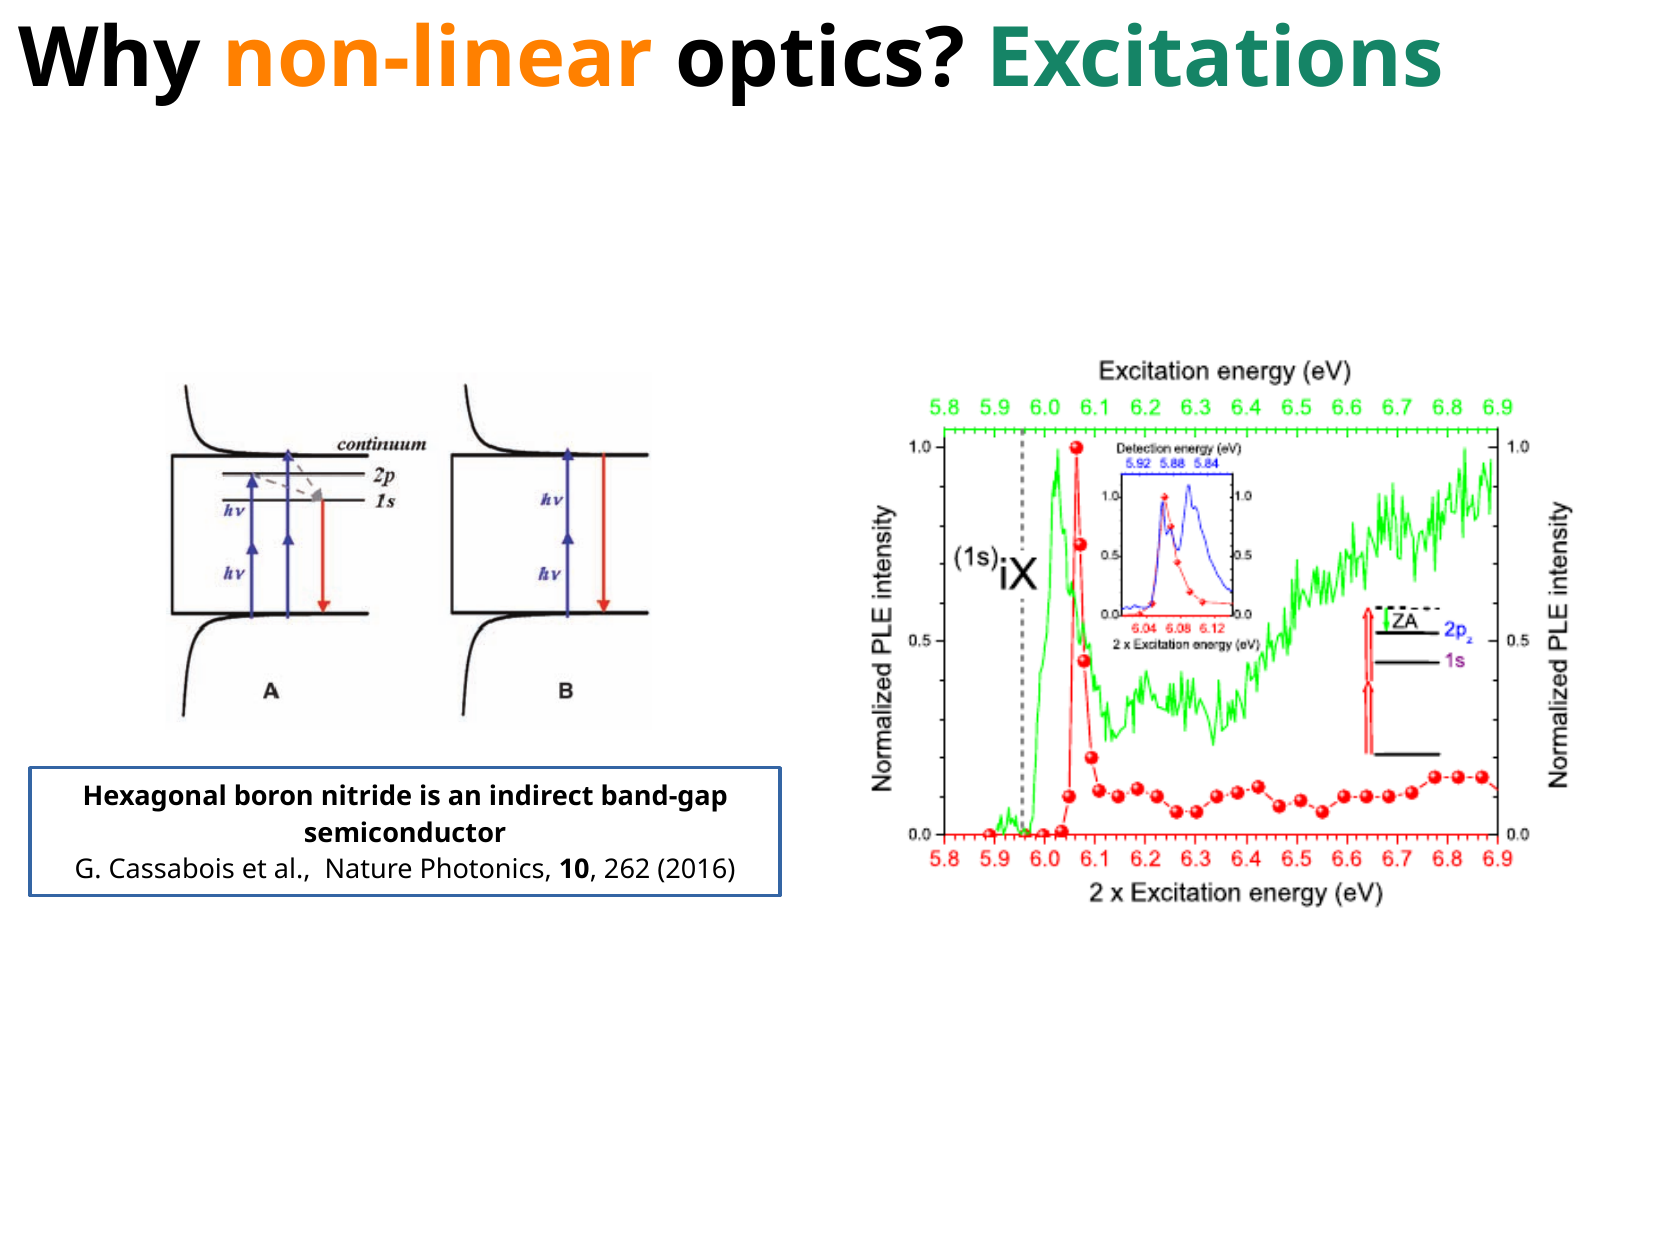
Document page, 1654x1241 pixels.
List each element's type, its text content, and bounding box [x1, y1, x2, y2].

picture [159, 362, 685, 747]
text_box Hexagonal boron nitride is an indirect band-gap semiconductor G. Cassabois et al., Nature Photonics, 10, 262 (2016) [30, 767, 781, 869]
picture [840, 332, 1594, 931]
title Why non-linear optics? Excitations [3, 0, 1654, 121]
